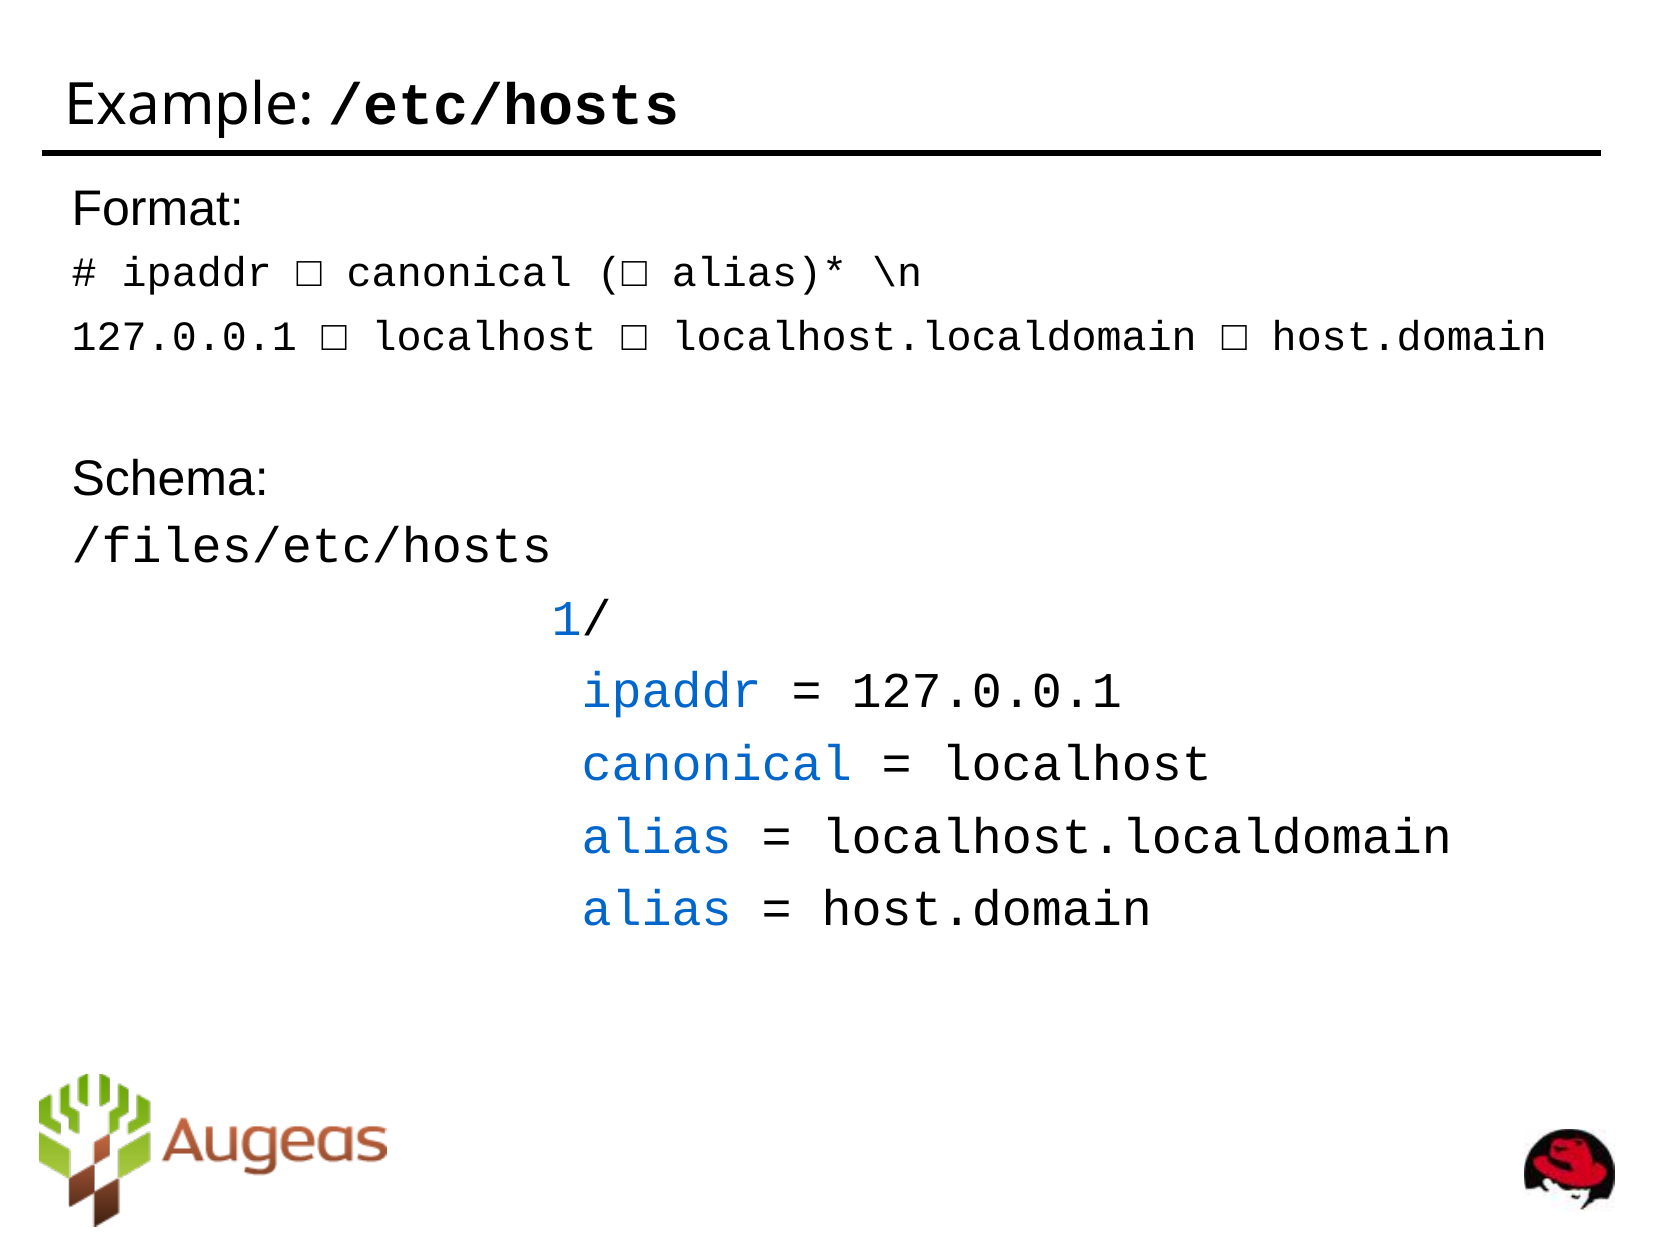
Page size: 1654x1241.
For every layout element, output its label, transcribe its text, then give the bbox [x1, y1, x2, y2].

list Format: # ipaddr □ canonical (□ alias)* \n 127.0.0.1 □ localhost □ localhost.localdomain □ host.domain Schema: /files/etc/hosts 1/ ipaddr = 127.0.0.1 canonical = localhost alias = localhost.localdomain alias = host.domain [71, 180, 1631, 1089]
picture [39, 1074, 387, 1227]
title Example: /etc/hosts [64, 42, 1496, 161]
picture [1524, 1129, 1615, 1220]
